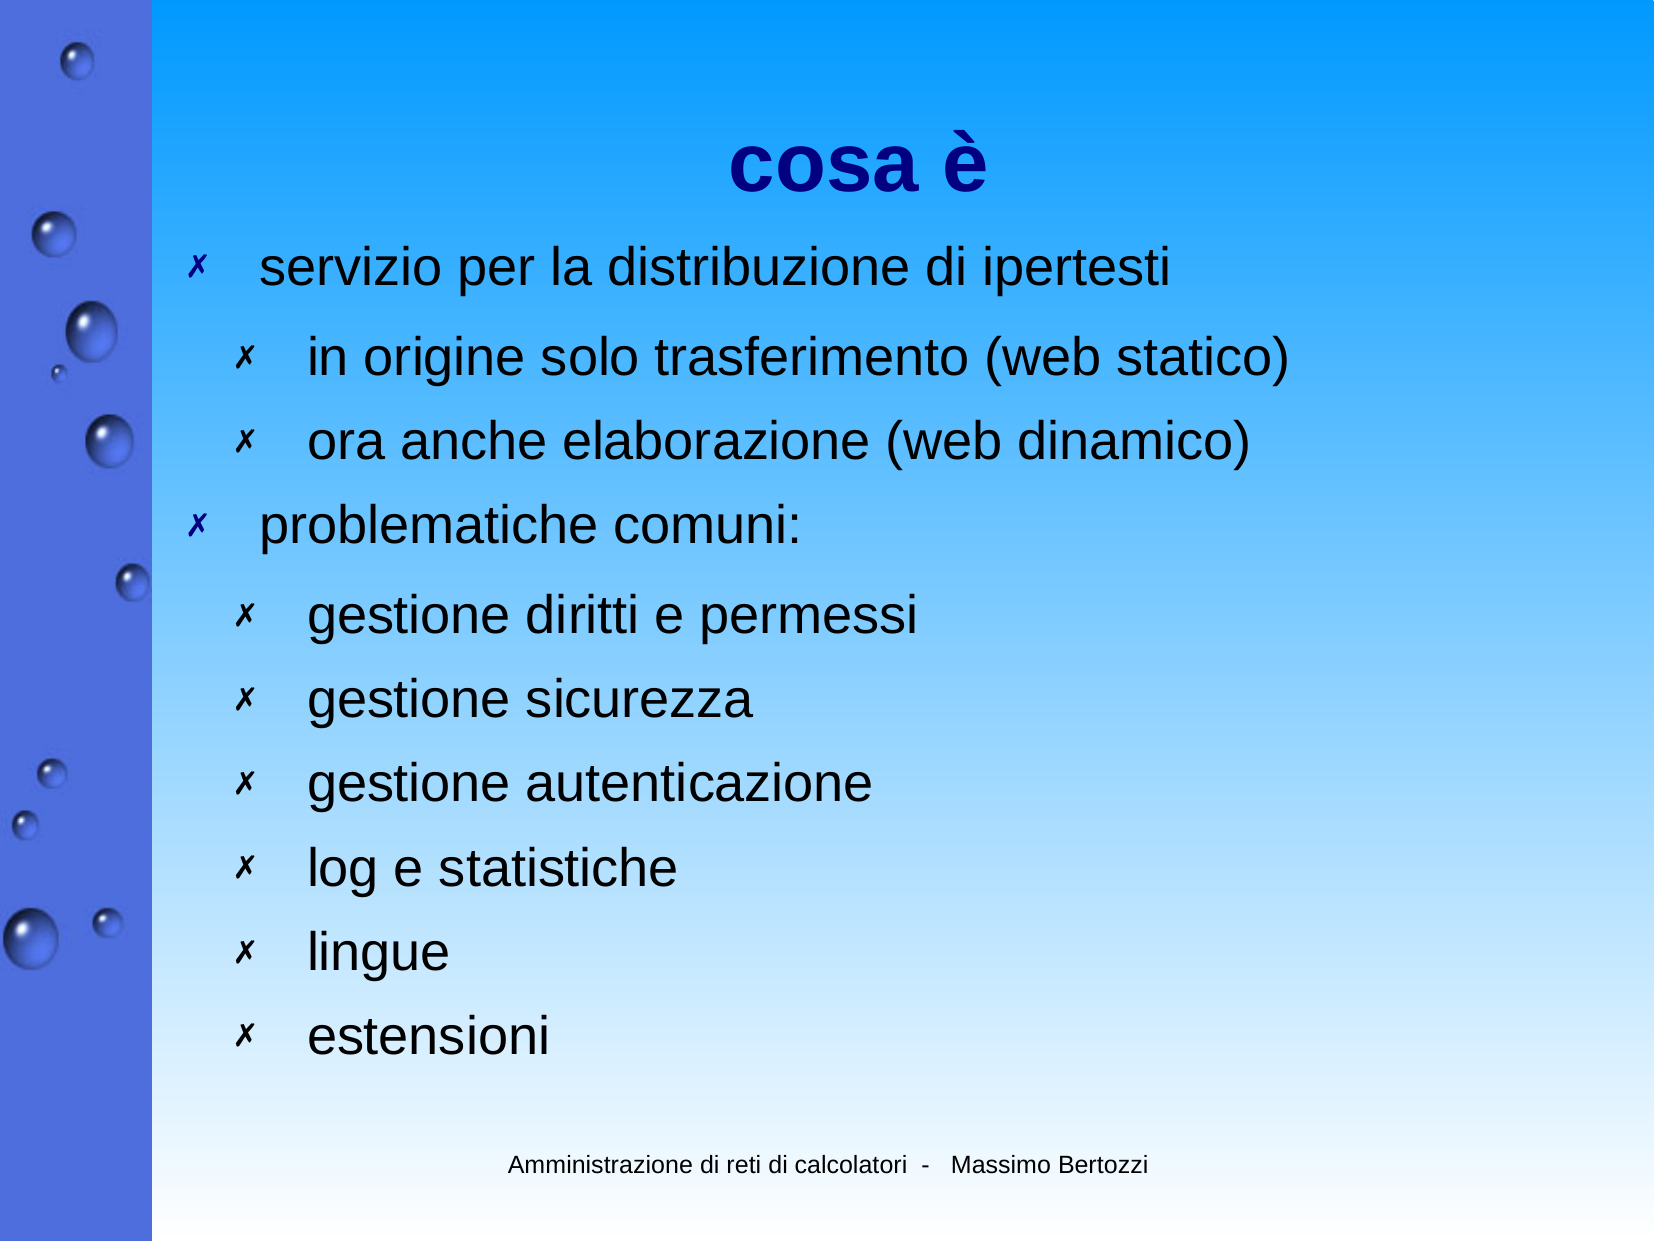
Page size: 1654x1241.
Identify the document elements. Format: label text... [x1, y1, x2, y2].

list servizio per la distribuzione di ipertesti in origine solo trasferimento (web statico) ora anche elaborazione (web dinamico) problematiche comuni: gestione diritti e permessi gestione sicurezza gestione autenticazione log e statistiche lingue estensioni [177, 236, 1590, 1089]
picture [0, 0, 152, 1241]
title cosa è [152, 59, 1565, 267]
